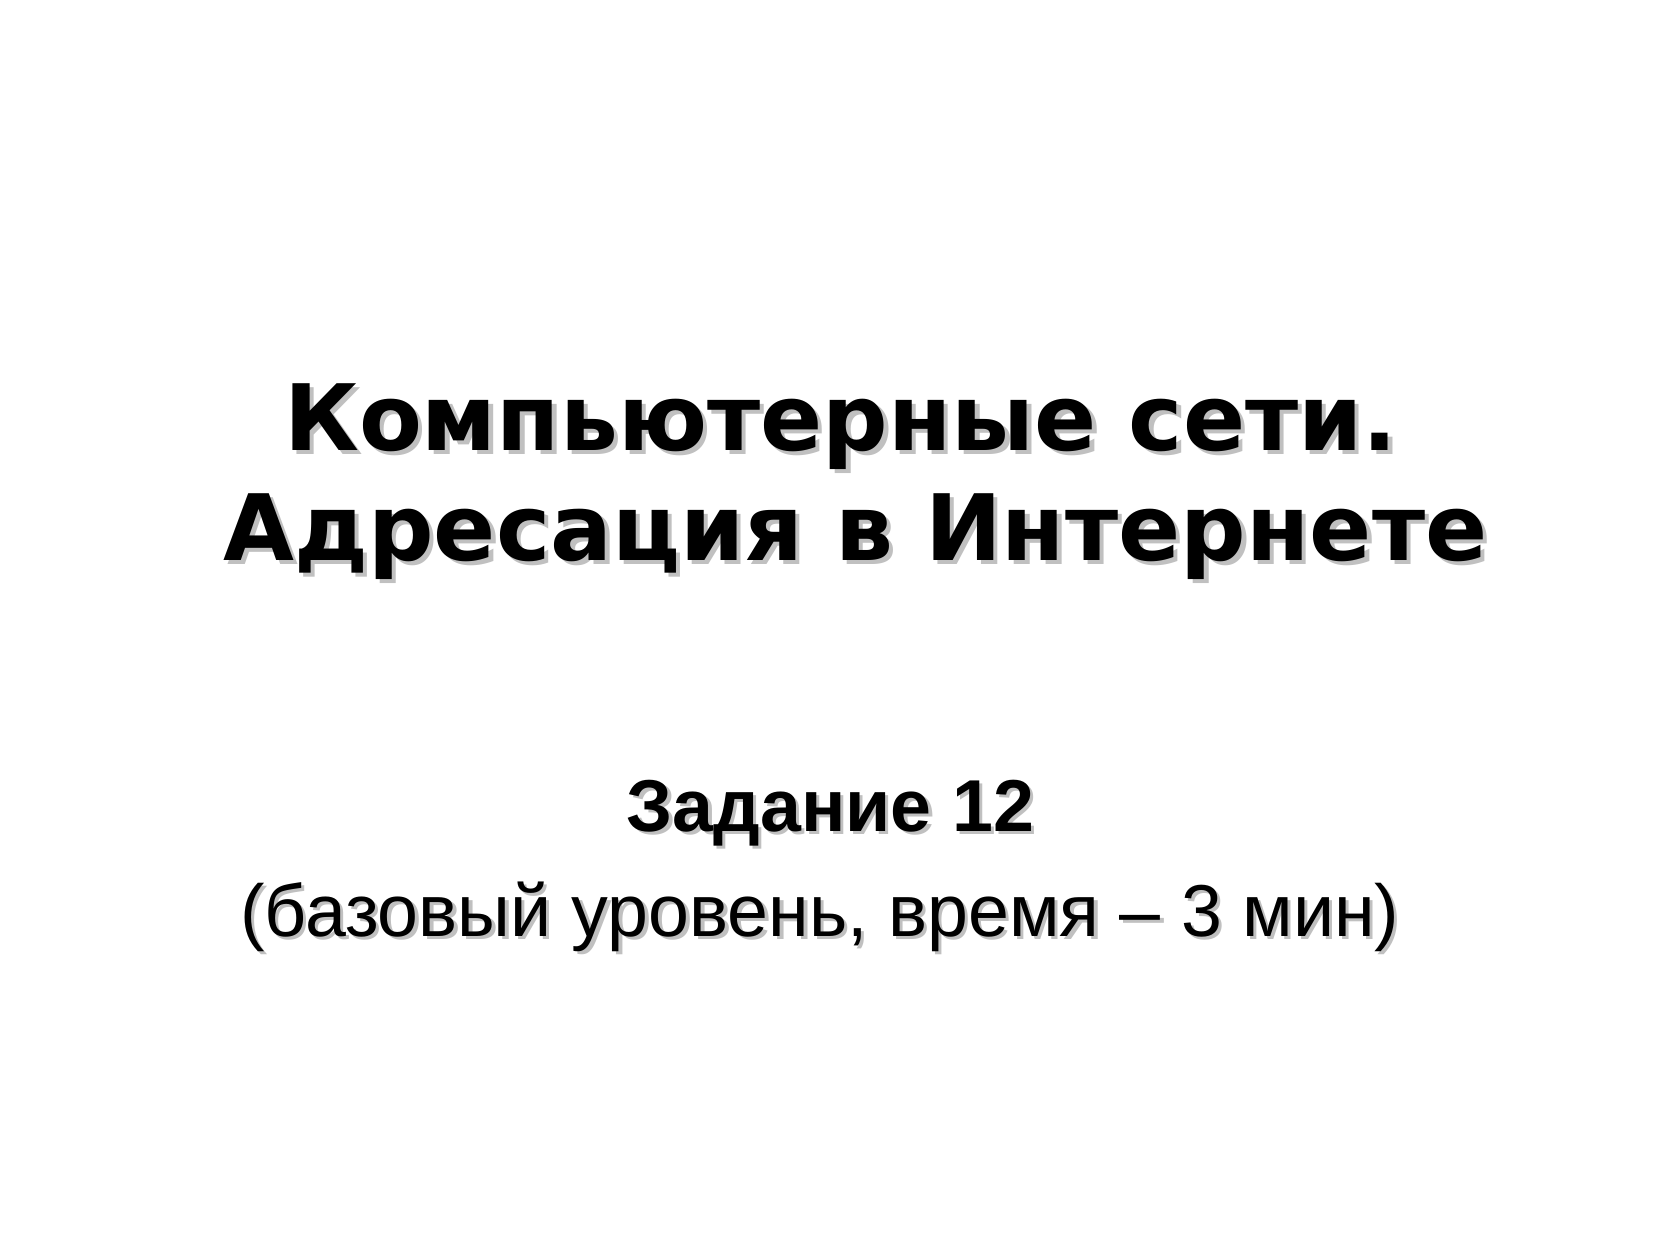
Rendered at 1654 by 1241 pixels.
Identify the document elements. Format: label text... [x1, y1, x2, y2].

title Компьютерные сети. Адресация в Интернете [123, 303, 1530, 634]
text_box Задание 12 (базовый уровень, время – 3 мин) [118, 750, 1517, 1020]
